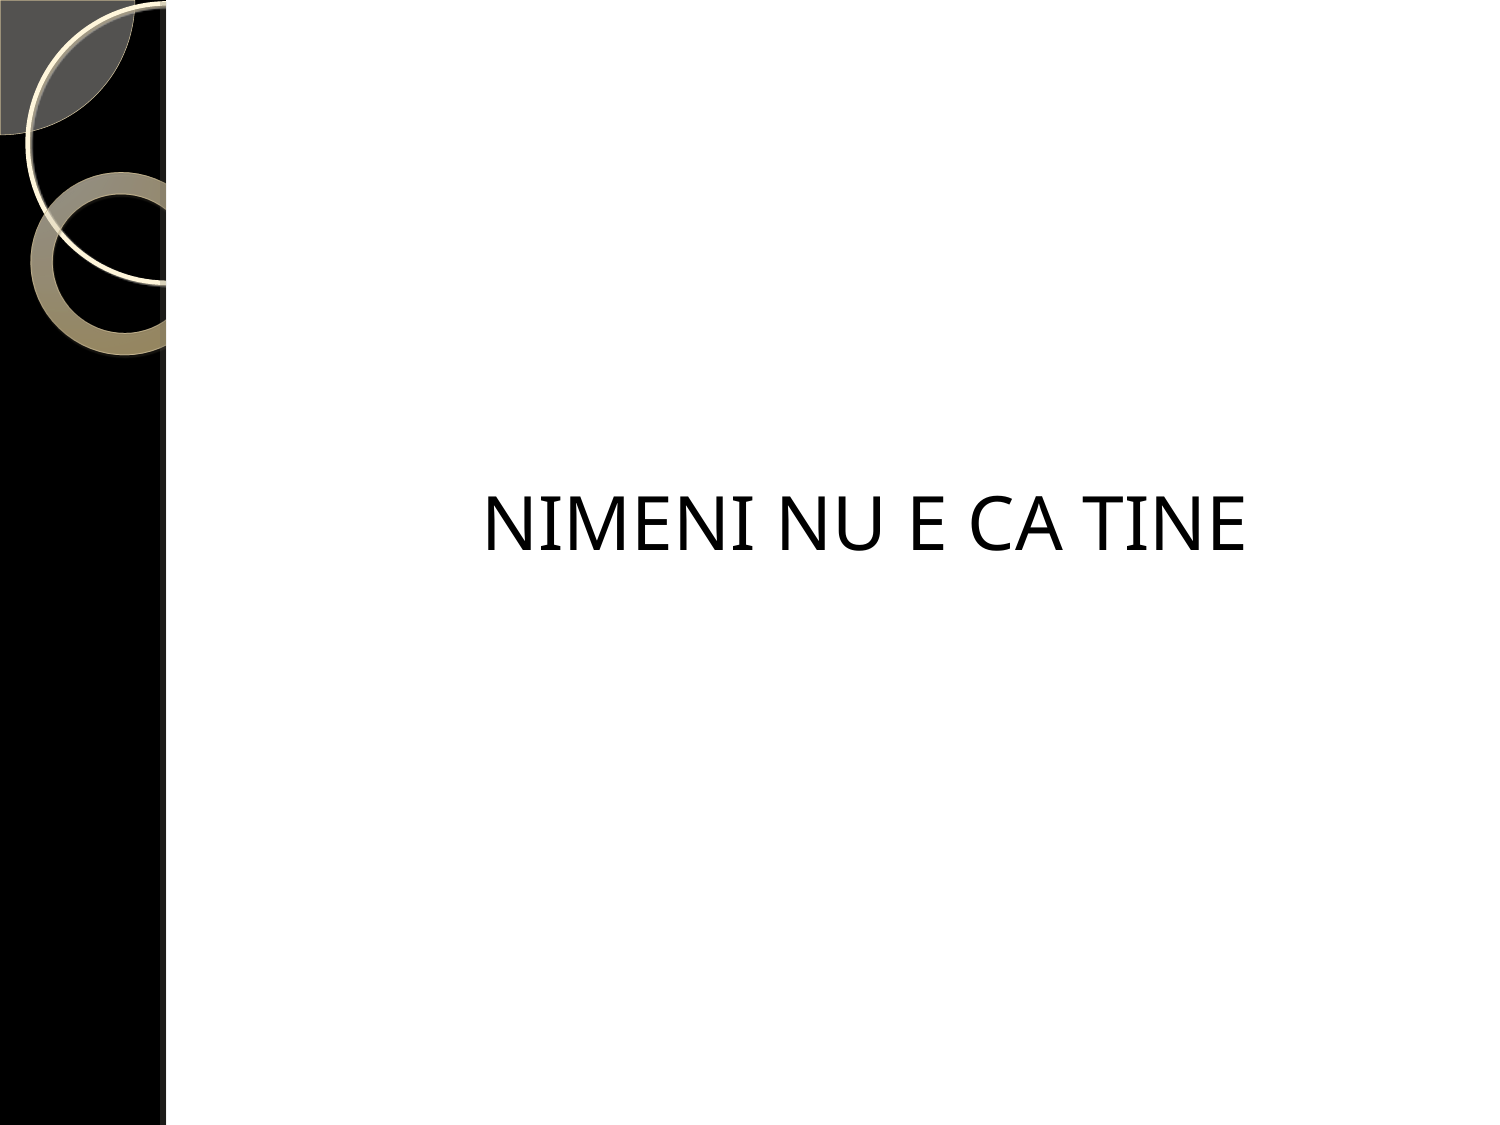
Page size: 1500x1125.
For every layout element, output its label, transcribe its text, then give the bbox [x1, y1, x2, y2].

text_box NIMENI NU E CA TINE [466, 468, 1279, 575]
